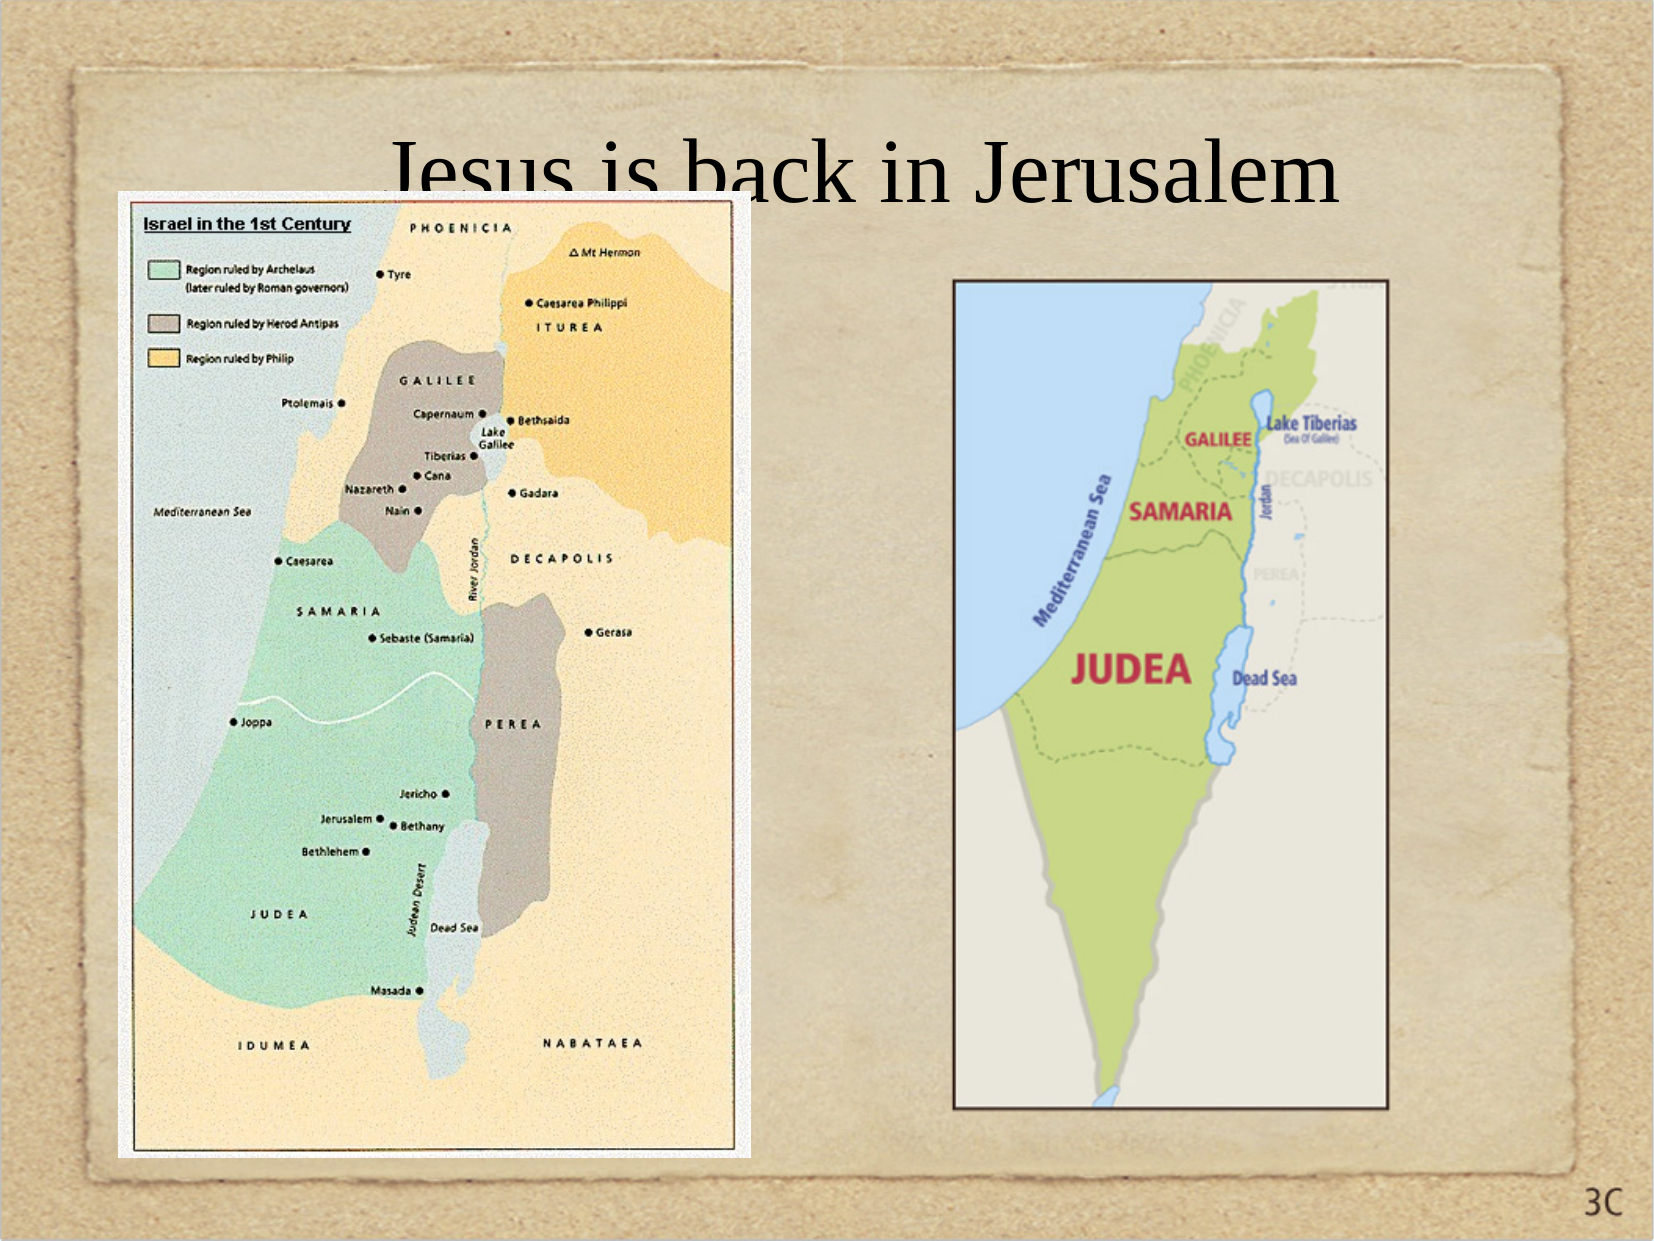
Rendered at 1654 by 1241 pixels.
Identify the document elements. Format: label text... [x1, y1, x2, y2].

text_box Jesus is back in Jerusalem [187, 62, 1538, 180]
picture [0, 0, 1654, 1241]
text_box [751, 660, 1654, 961]
